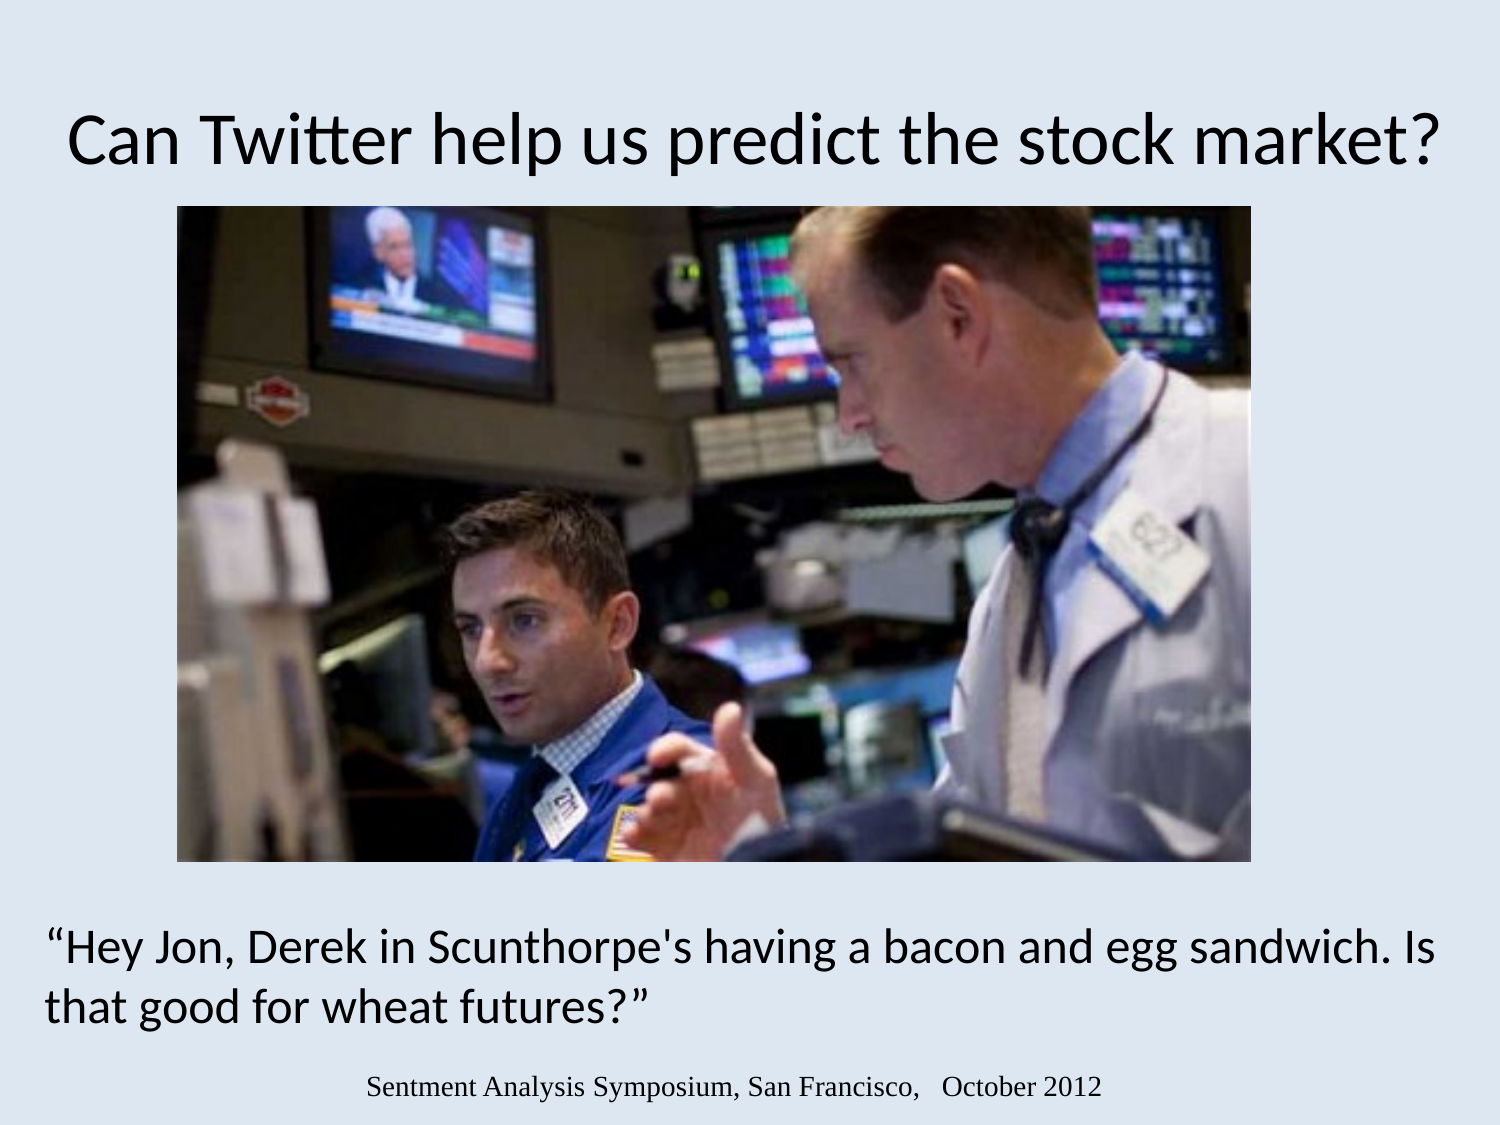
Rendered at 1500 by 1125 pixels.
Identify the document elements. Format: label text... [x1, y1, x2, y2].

picture [177, 206, 1251, 862]
title Can Twitter help us predict the stock market? [35, 33, 1477, 237]
text_box “Hey Jon, Derek in Scunthorpe's having a bacon and egg sandwich. Is that good for wheat futures?” [29, 885, 1461, 1062]
